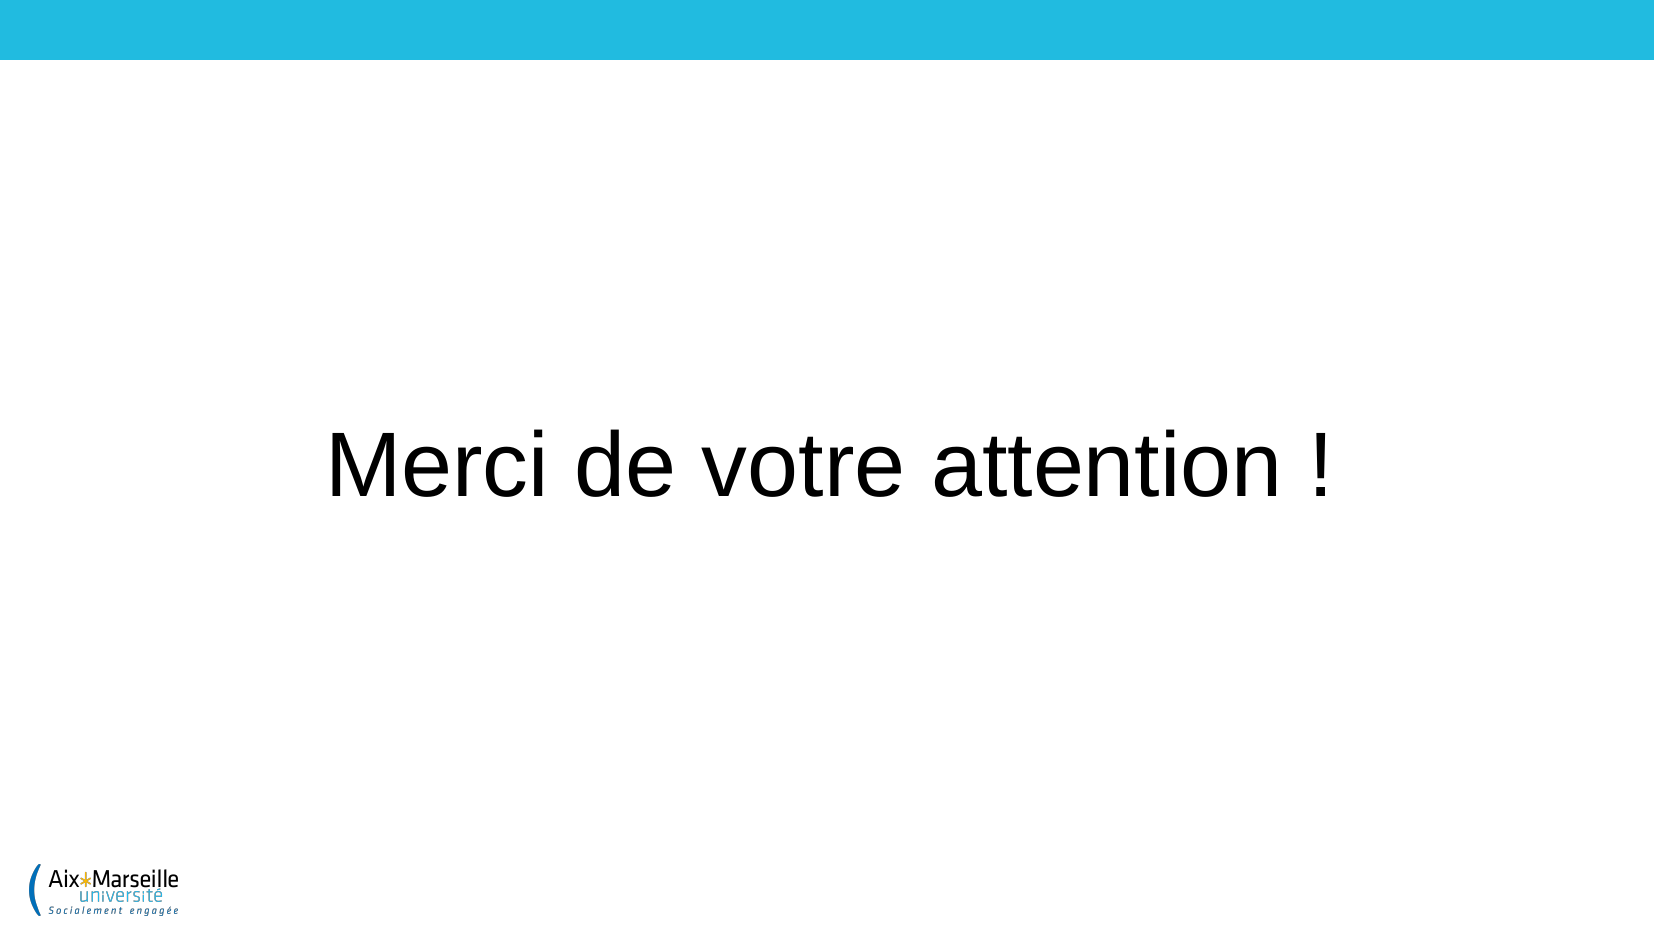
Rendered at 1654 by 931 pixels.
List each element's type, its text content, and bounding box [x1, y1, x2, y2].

picture [29, 864, 178, 916]
text_box [0, 0, 1654, 60]
text_box Merci de votre attention ! [180, 406, 1480, 524]
